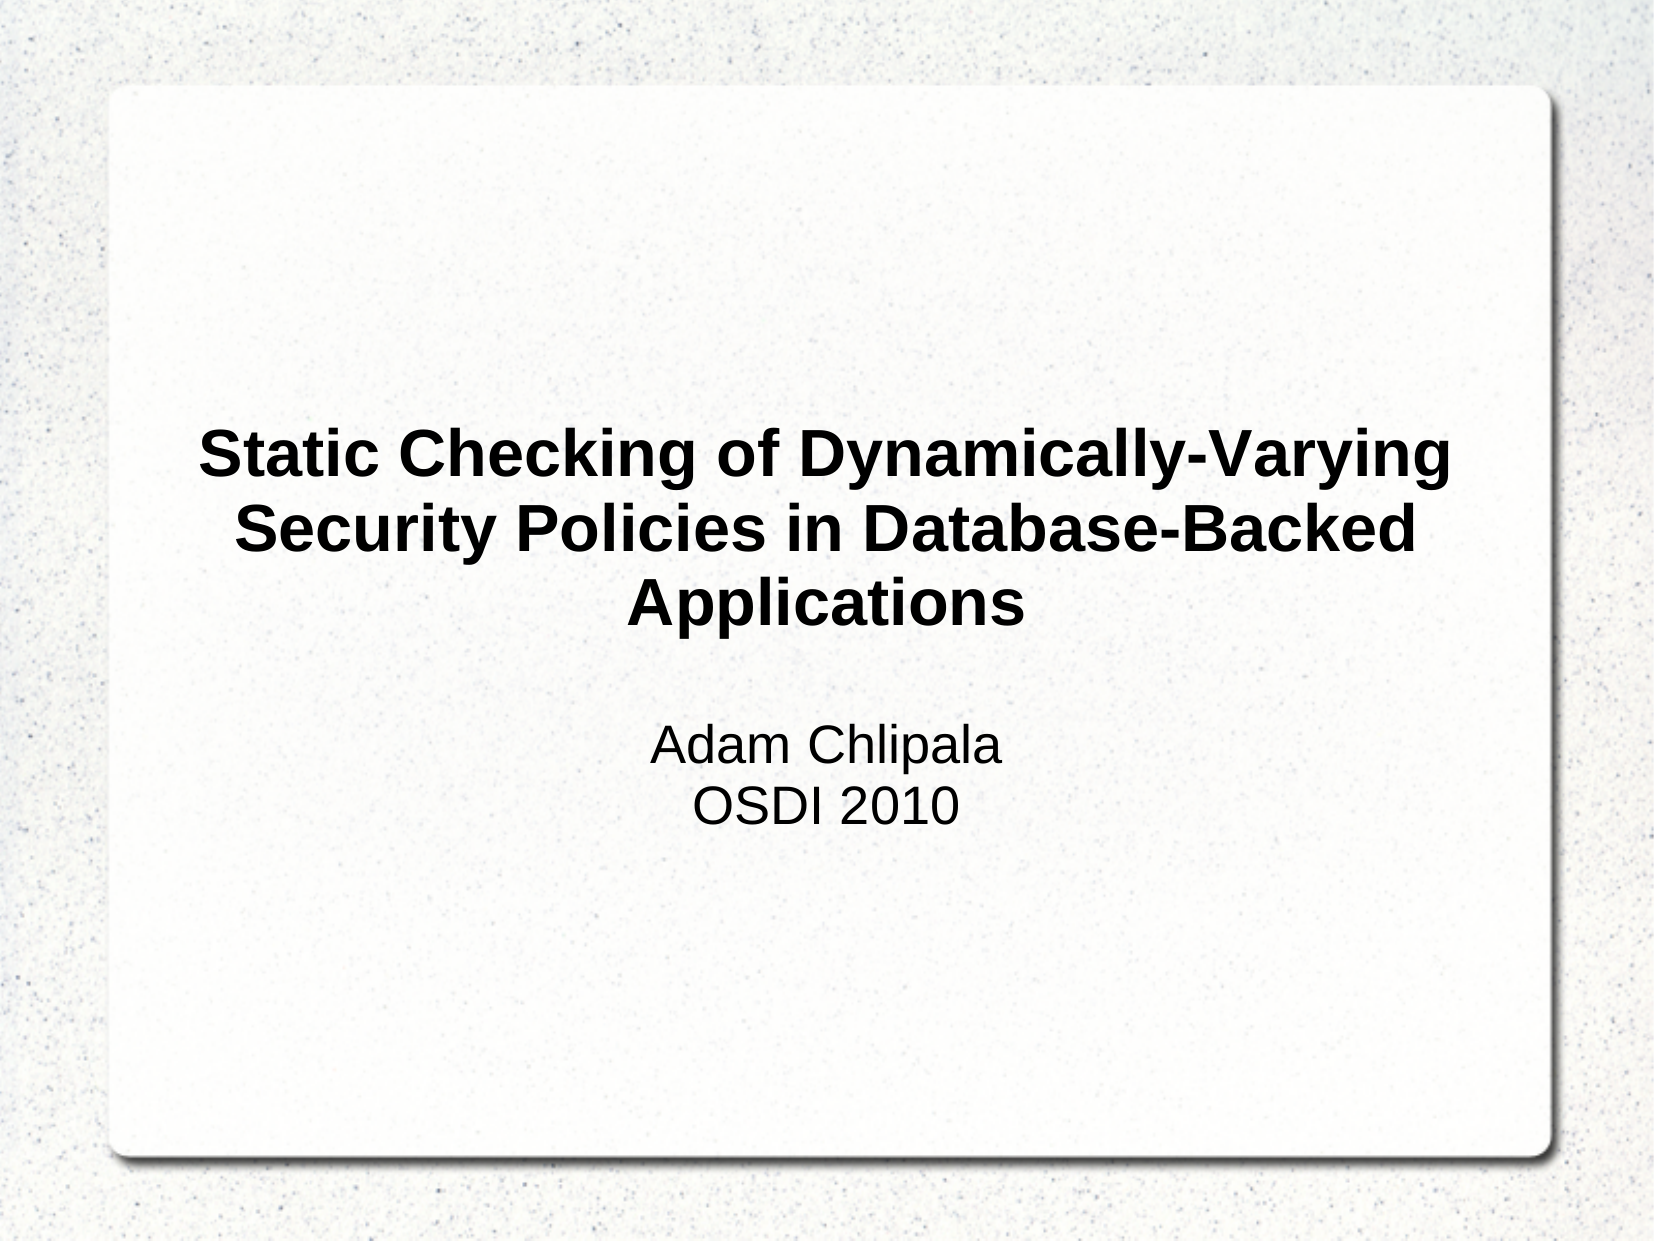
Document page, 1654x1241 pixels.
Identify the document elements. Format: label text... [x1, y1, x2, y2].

subtitle Static Checking of Dynamically-Varying Security Policies in Database-Backed Applications Adam Chlipala OSDI 2010 [118, 104, 1536, 1148]
picture [0, 0, 1654, 1241]
